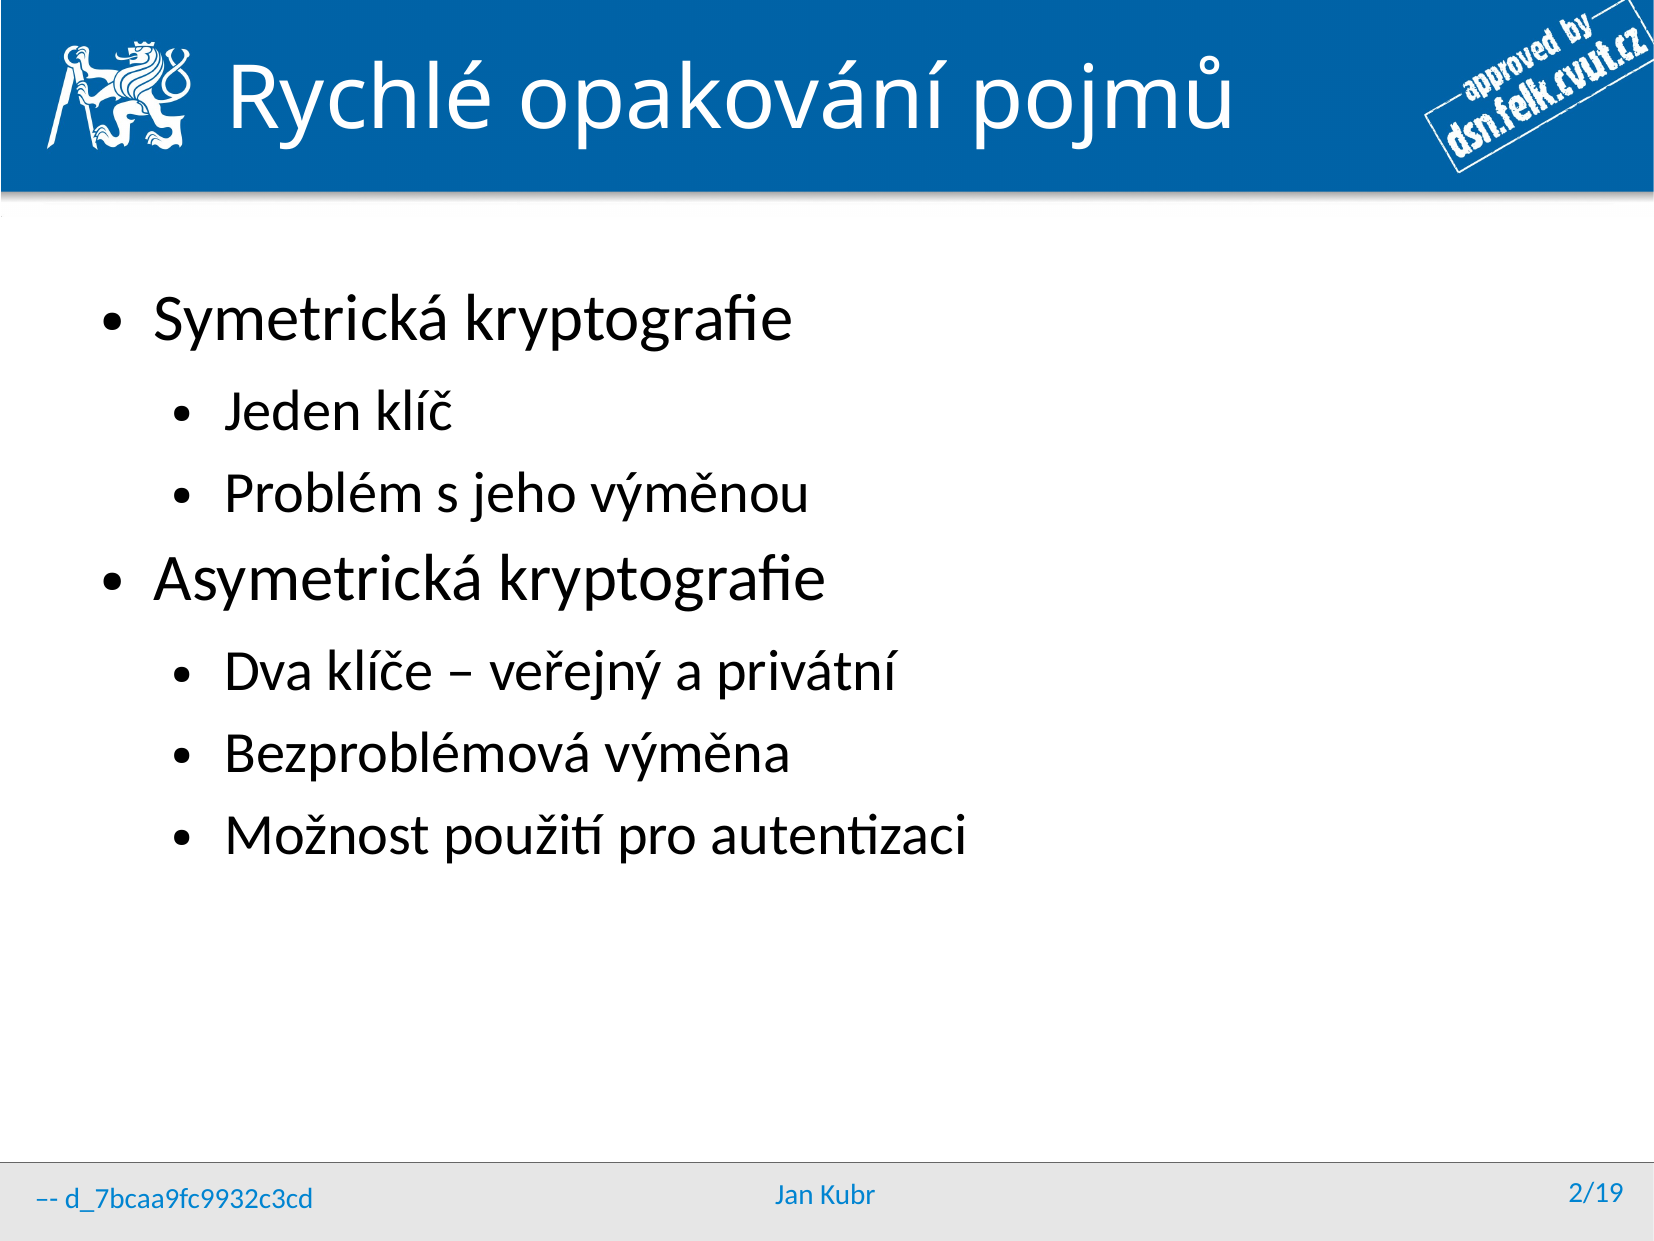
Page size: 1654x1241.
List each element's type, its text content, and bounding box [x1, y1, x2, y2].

picture [1, 0, 1654, 217]
title Rychlé opakování pojmů [225, 0, 1426, 188]
list Symetrická kryptografie Jeden klíč Problém s jeho výměnou Asymetrická kryptografie Dva klíče – veřejný a privátní Bezproblémová výměna Možnost použití pro autentizaci [82, 290, 1571, 1010]
